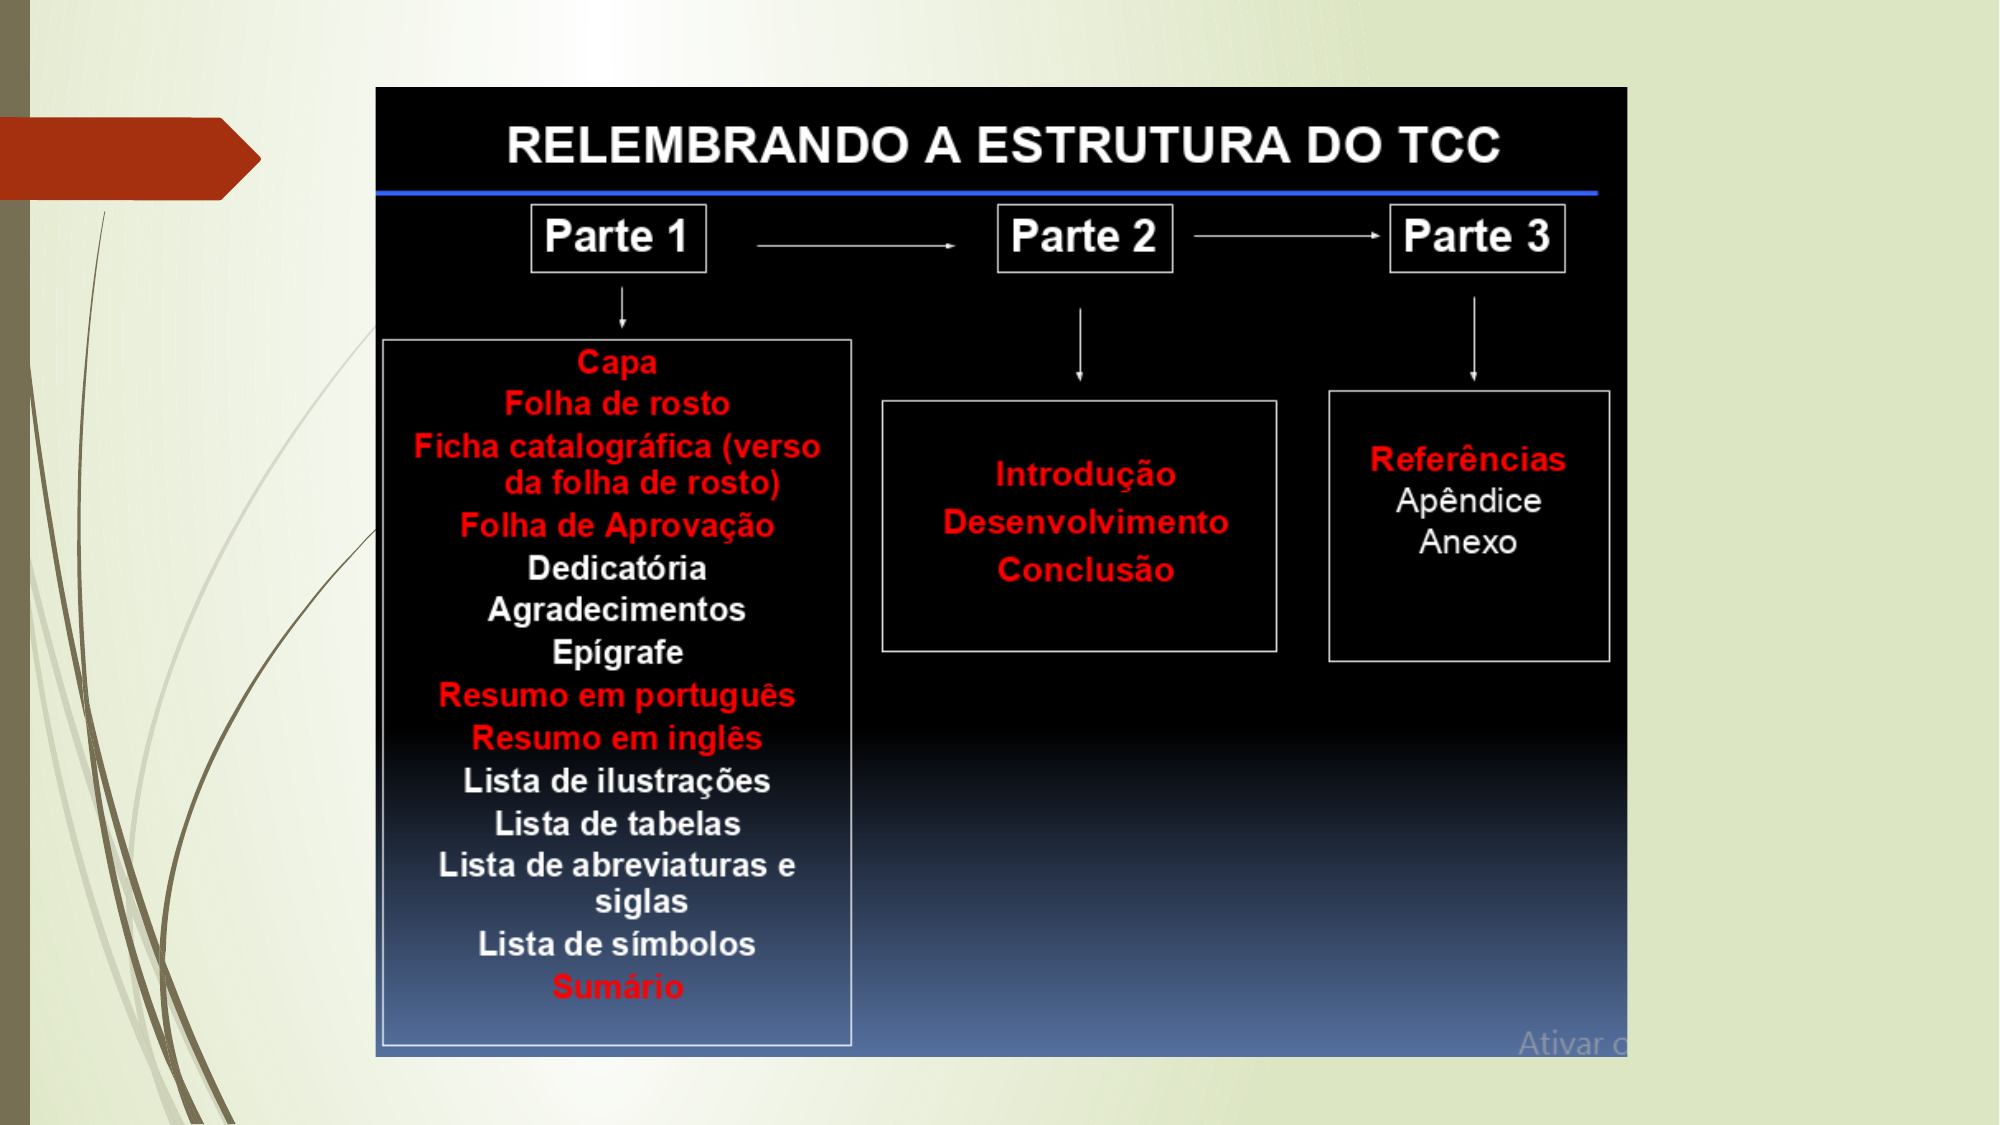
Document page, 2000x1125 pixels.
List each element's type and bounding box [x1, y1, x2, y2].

picture [375, 87, 1628, 1057]
